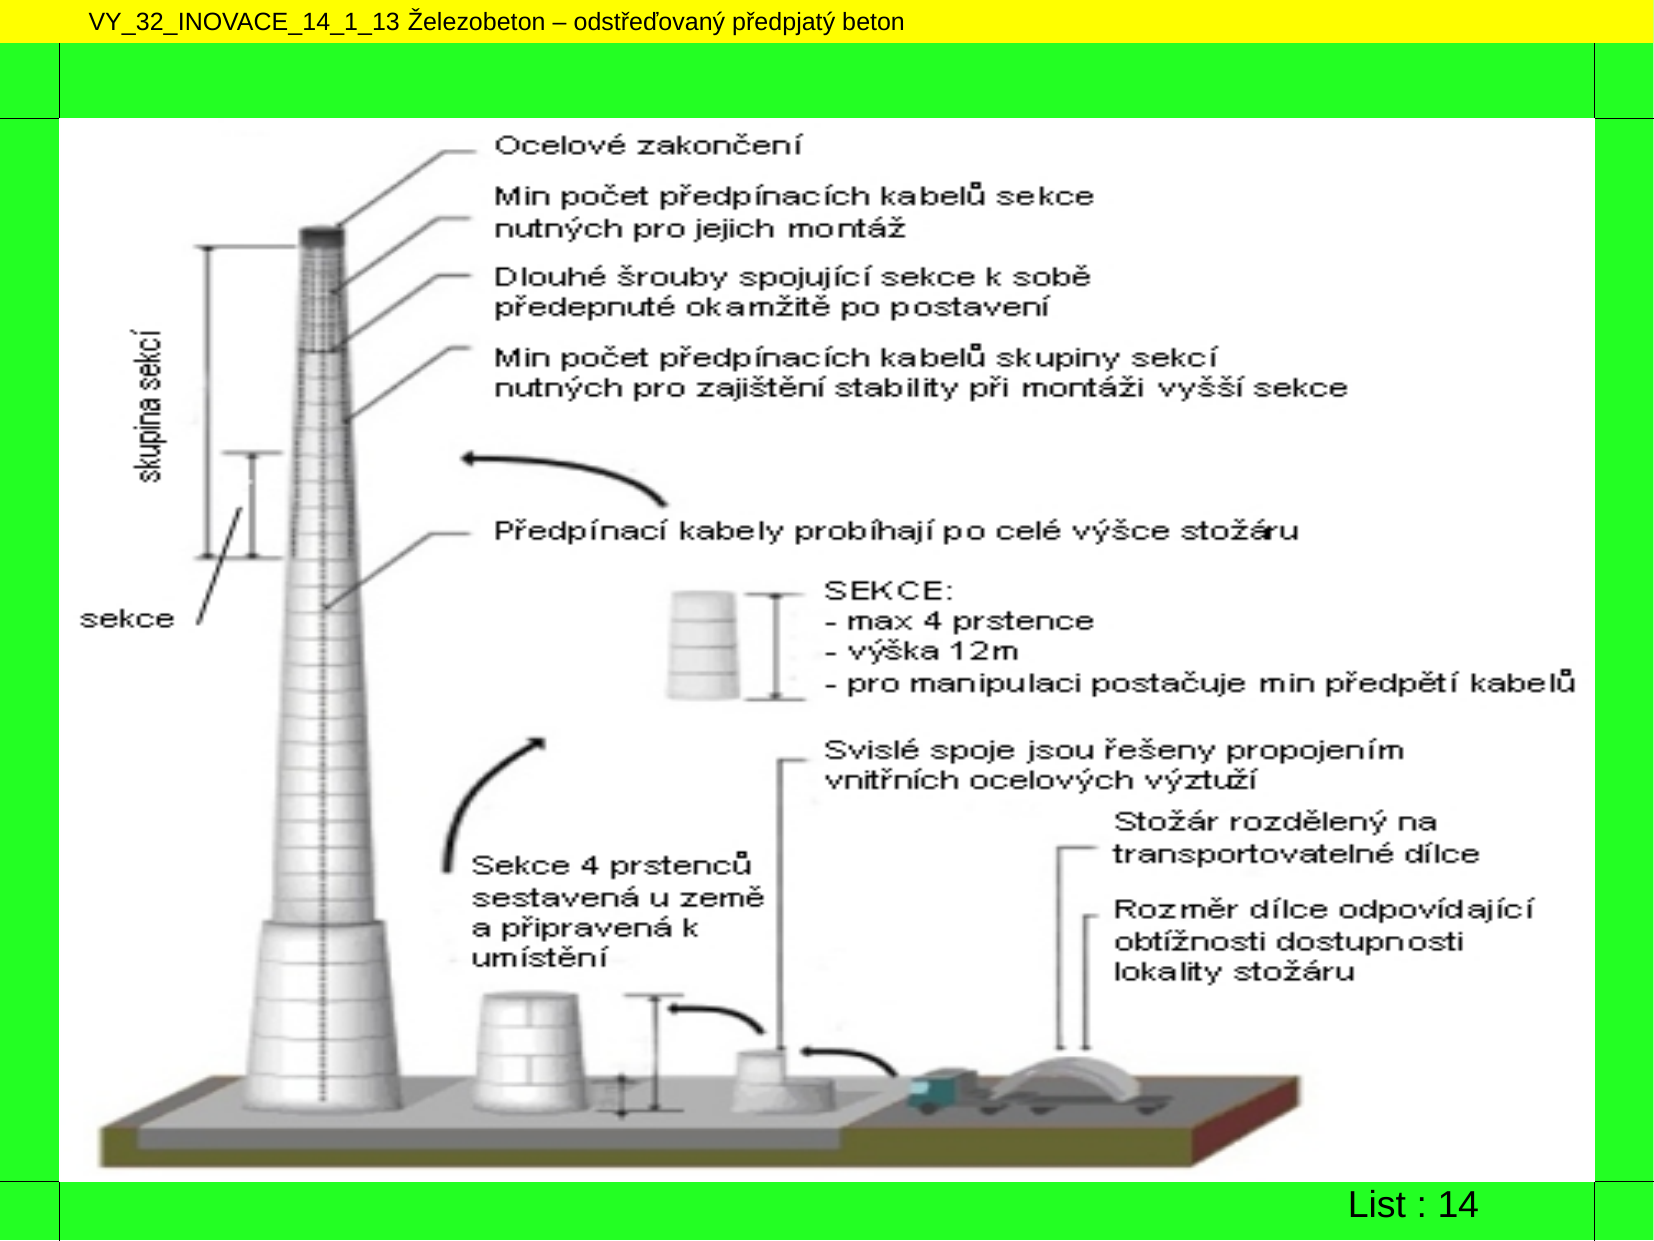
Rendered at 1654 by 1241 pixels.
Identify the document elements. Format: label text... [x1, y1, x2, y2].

text_box VY_32_INOVACE_14_1_13 Železobeton – odstřeďovaný předpjatý beton [0, 0, 1654, 43]
text_box List : <číslo> [1357, 1176, 1599, 1241]
picture [59, 118, 1595, 1182]
